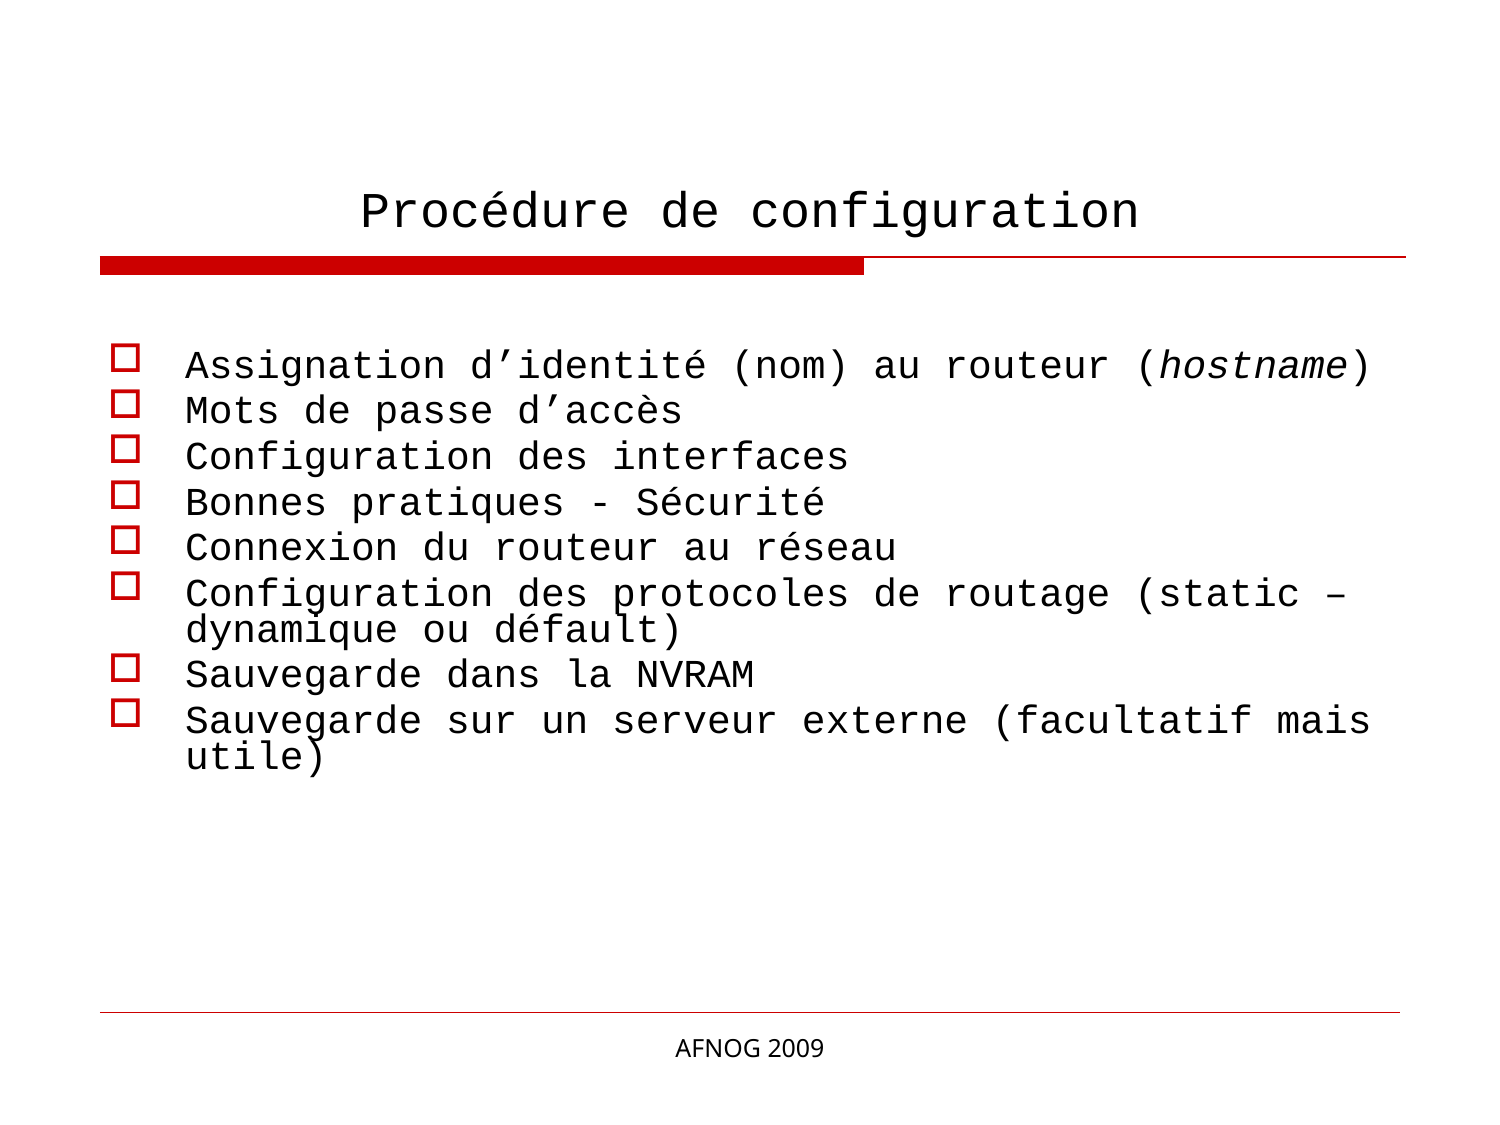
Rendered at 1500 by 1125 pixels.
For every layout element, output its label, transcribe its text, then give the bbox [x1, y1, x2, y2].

list Assignation d’identité (nom) au routeur (hostname) Mots de passe d’accès Configuration des interfaces Bonnes pratiques - Sécurité Connexion du routeur au réseau Configuration des protocoles de routage (static – dynamique ou défault) Sauvegarde dans la NVRAM Sauvegarde sur un serveur externe (facultatif mais utile) [92, 287, 1406, 988]
text_box AFNOG 2009 [512, 1024, 988, 1103]
title Procédure de configuration [94, 49, 1407, 250]
